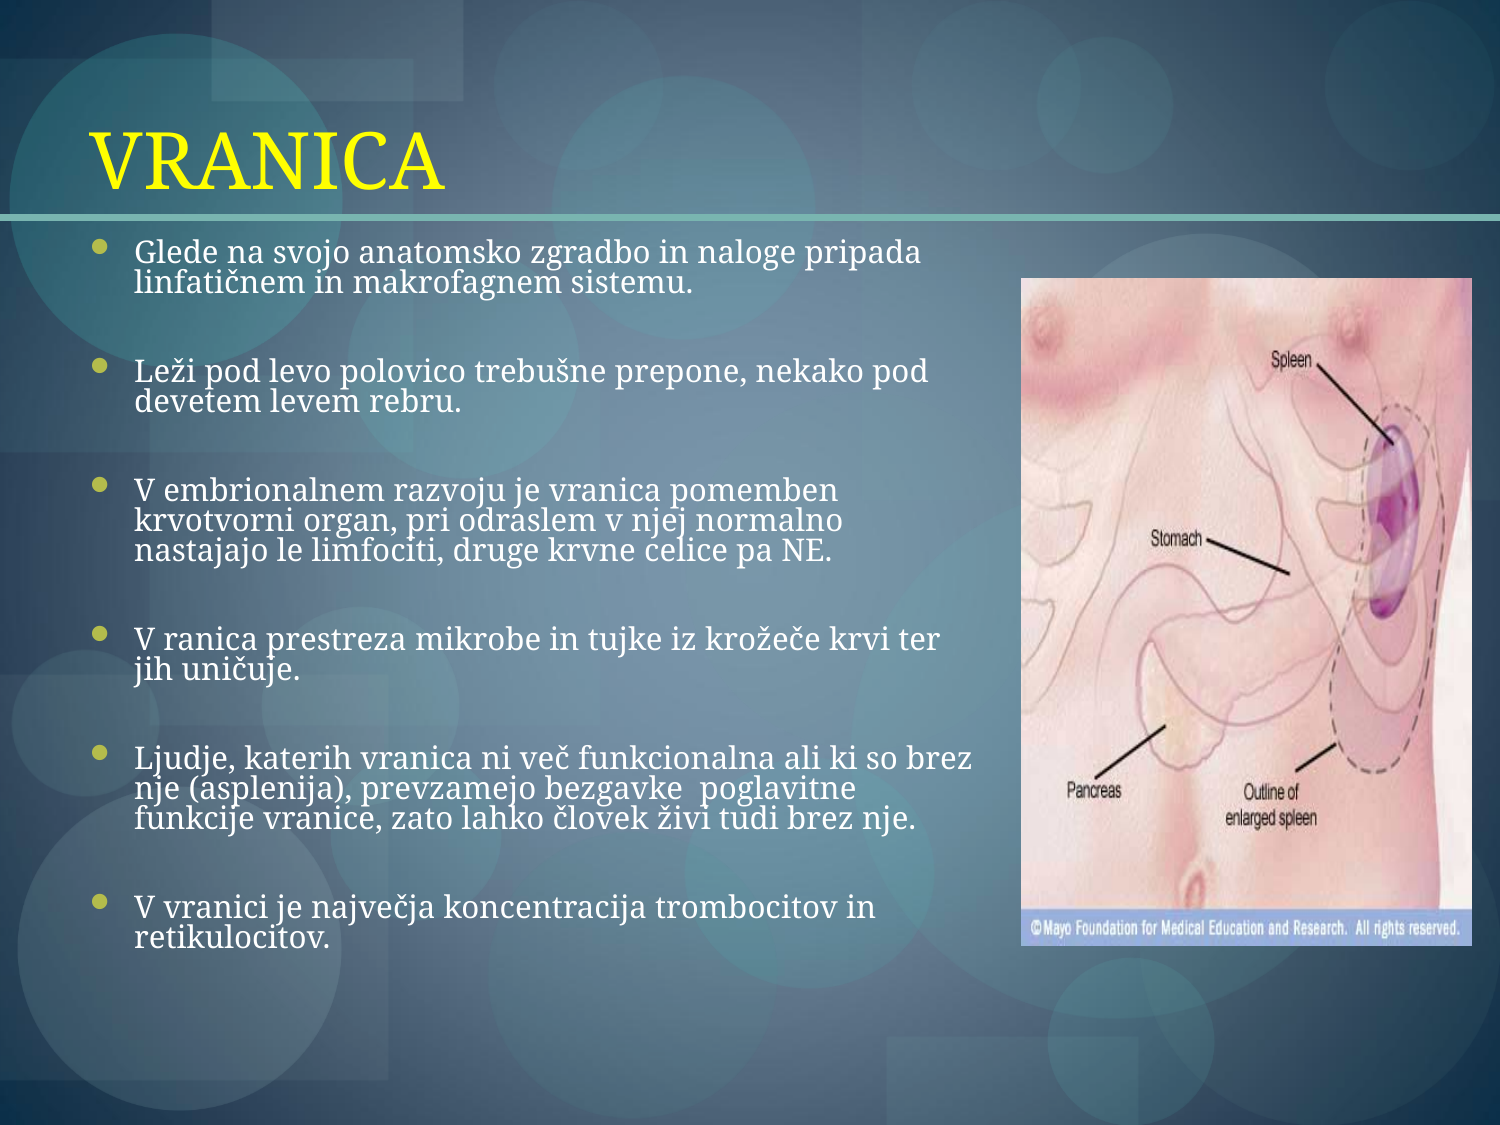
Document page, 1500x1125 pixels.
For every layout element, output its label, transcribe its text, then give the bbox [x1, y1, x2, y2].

picture [0, 0, 1500, 1125]
text_box VRANICA [74, 26, 1425, 214]
text_box Glede na svojo anatomsko zgradbo in naloge pripada linfatičnem in makrofagnem sistemu. Leži pod levo polovico trebušne prepone, nekako pod devetem levem rebru. V embrionalnem razvoju je vranica pomemben krvotvorni organ, pri odraslem v njej normalno nastajajo le limfociti, druge krvne celice pa NE. V ranica prestreza mikrobe in tujke iz krožeče krvi ter jih uničuje. Ljudje, katerih vranica ni več funkcionalna ali ki so brez nje (asplenija), prevzamejo bezgavke poglavitne funkcije vranice, zato lahko človek živi tudi brez nje. V vranici je največja koncentracija trombocitov in retikulocitov. [74, 231, 999, 1106]
